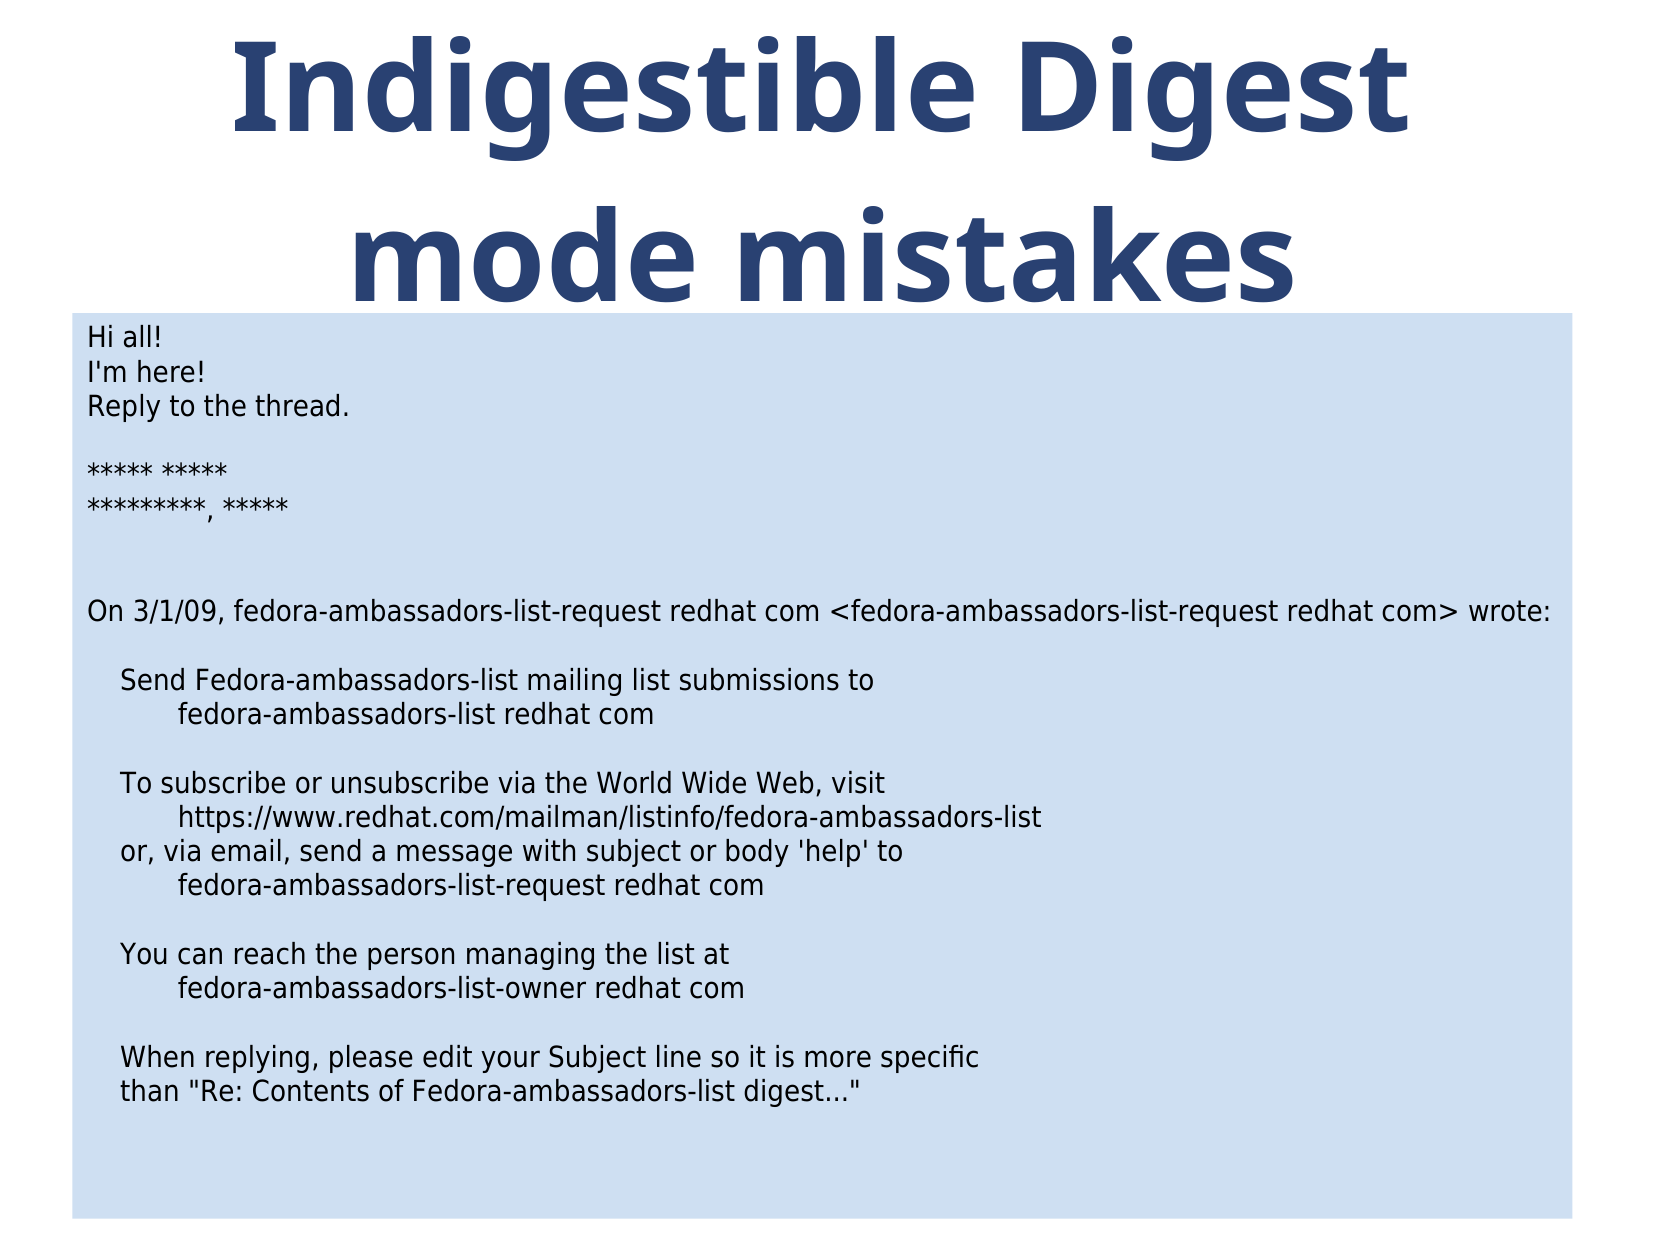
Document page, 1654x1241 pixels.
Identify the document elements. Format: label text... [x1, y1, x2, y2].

text_box Hi all! I'm here! Reply to the thread. ***** ***** *********, ***** On 3/1/09, fedora-ambassadors-list-request redhat com <fedora-ambassadors-list-request redhat com> wrote: Send Fedora-ambassadors-list mailing list submissions to fedora-ambassadors-list redhat com To subscribe or unsubscribe via the World Wide Web, visit https://www.redhat.com/mailman/listinfo/fedora-ambassadors-list or, via email, send a message with subject or body 'help' to fedora-ambassadors-list-request redhat com You can reach the person managing the list at fedora-ambassadors-list-owner redhat com When replying, please edit your Subject line so it is more specific than "Re: Contents of Fedora-ambassadors-list digest..." [72, 313, 1573, 1219]
text_box Indigestible Digest mode mistakes [109, 0, 1535, 313]
